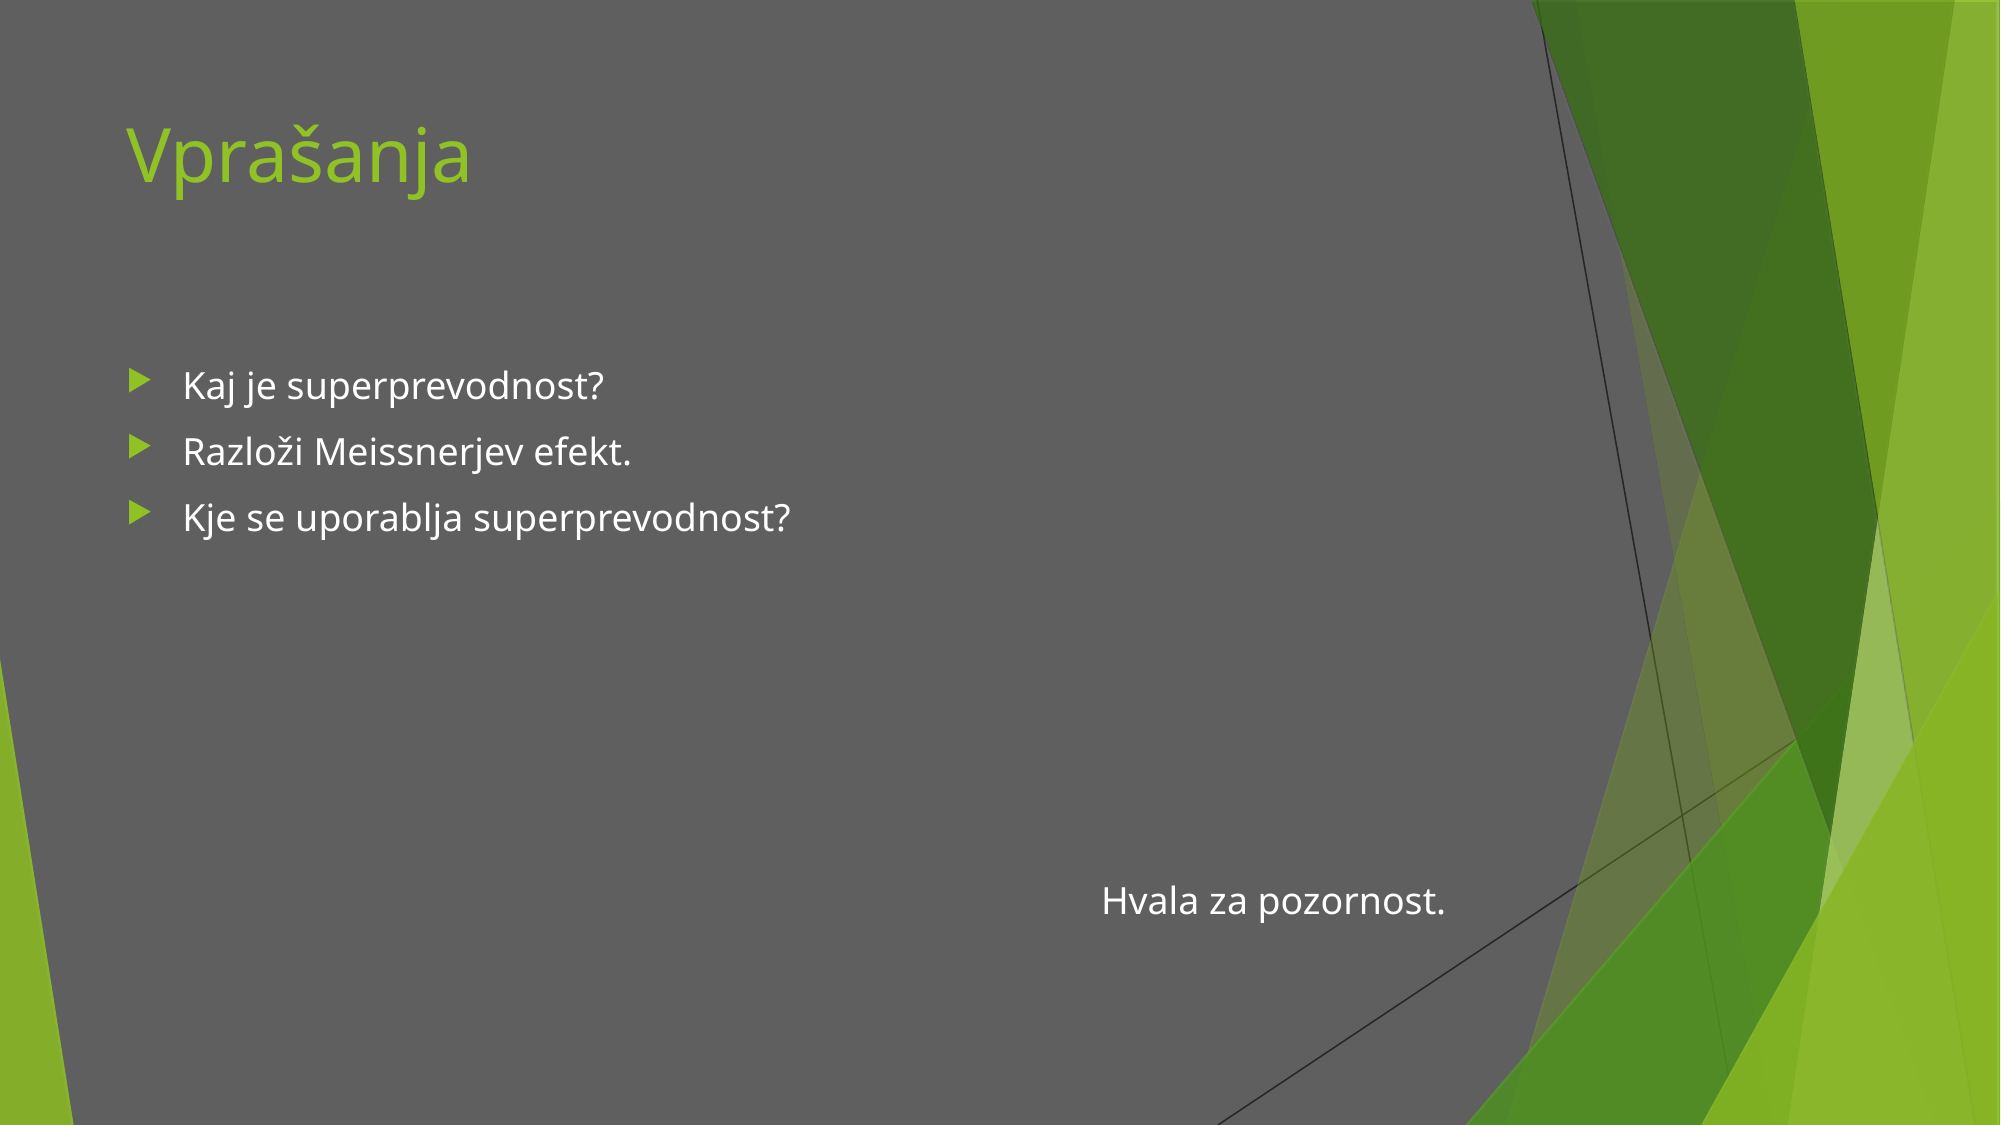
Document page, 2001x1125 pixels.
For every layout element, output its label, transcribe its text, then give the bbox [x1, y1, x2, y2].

list Kaj je superprevodnost? Razloži Meissnerjev efekt. Kje se uporablja superprevodnost? [111, 354, 1522, 635]
title Vprašanja [111, 99, 1522, 317]
text_box Hvala za pozornost. [111, 671, 1522, 952]
